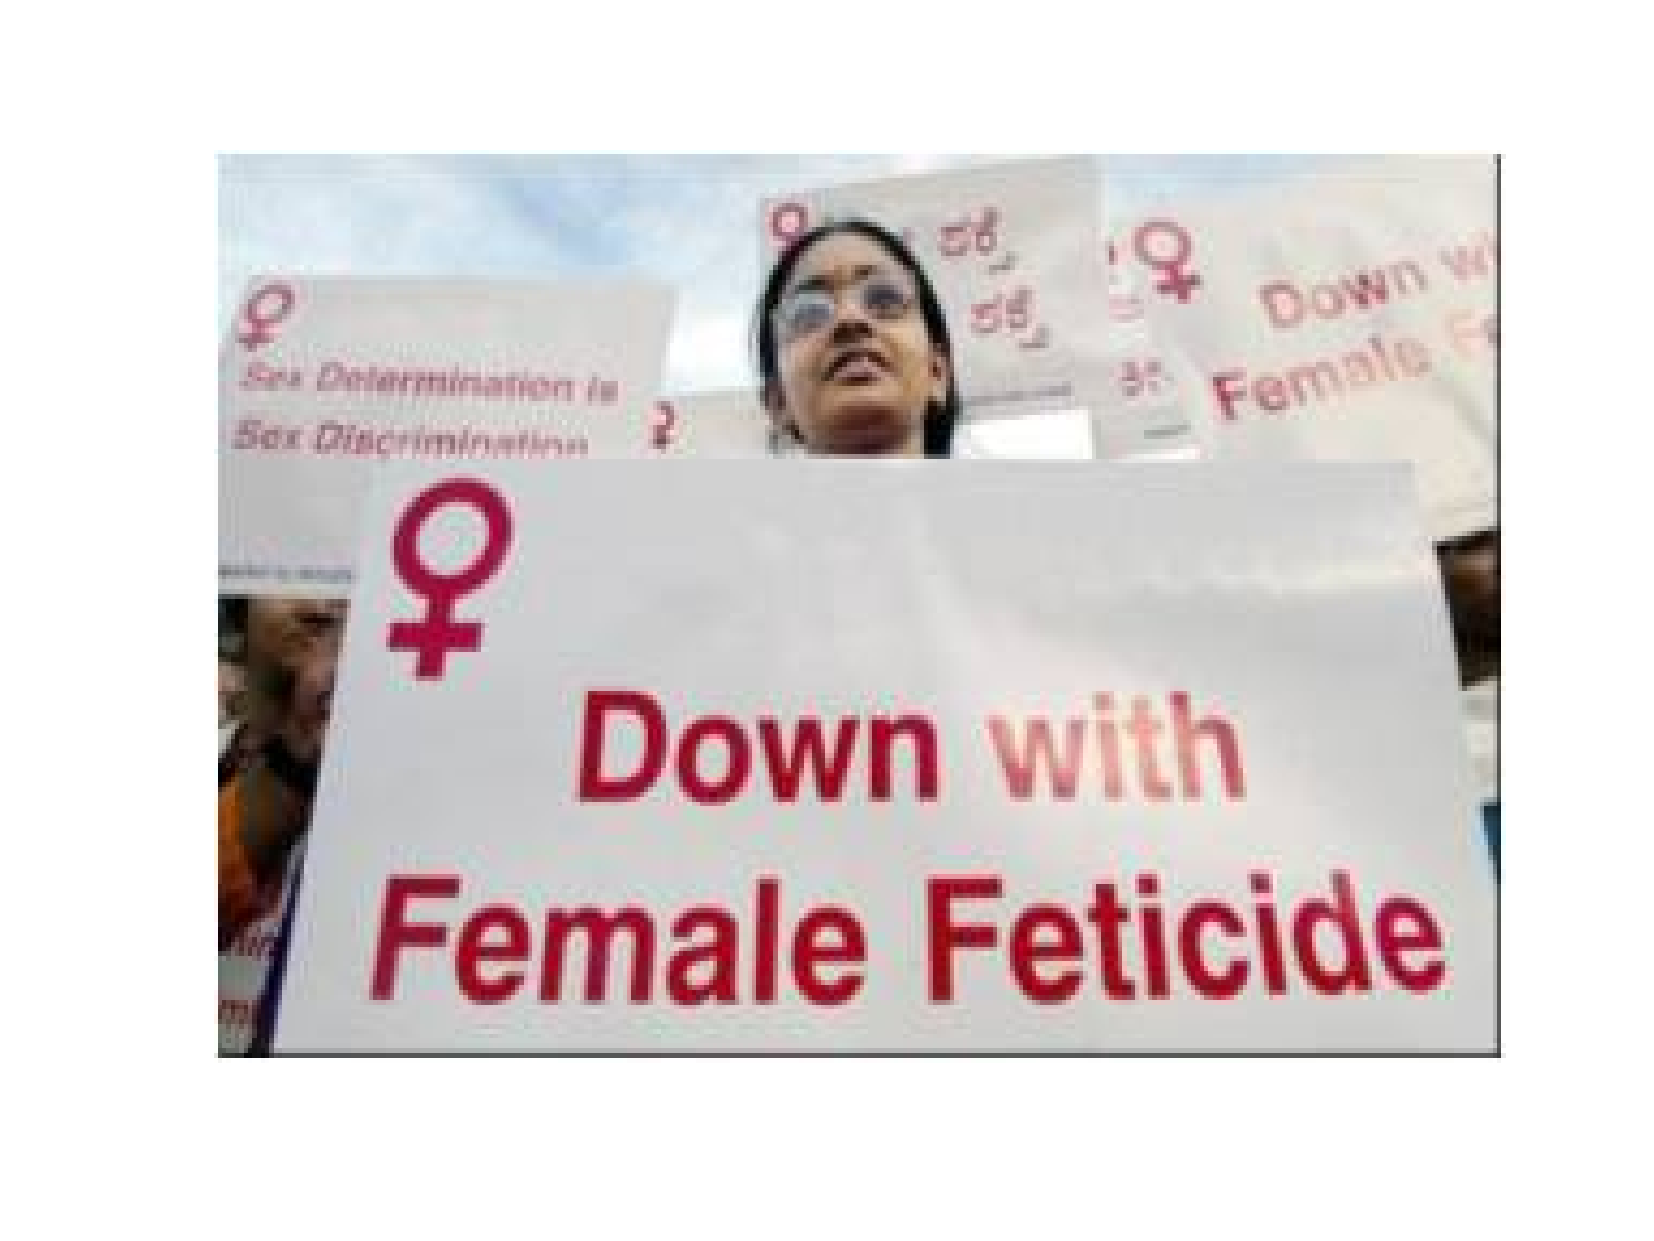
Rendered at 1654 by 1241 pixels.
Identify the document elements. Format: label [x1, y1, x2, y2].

picture [214, 150, 1506, 1063]
